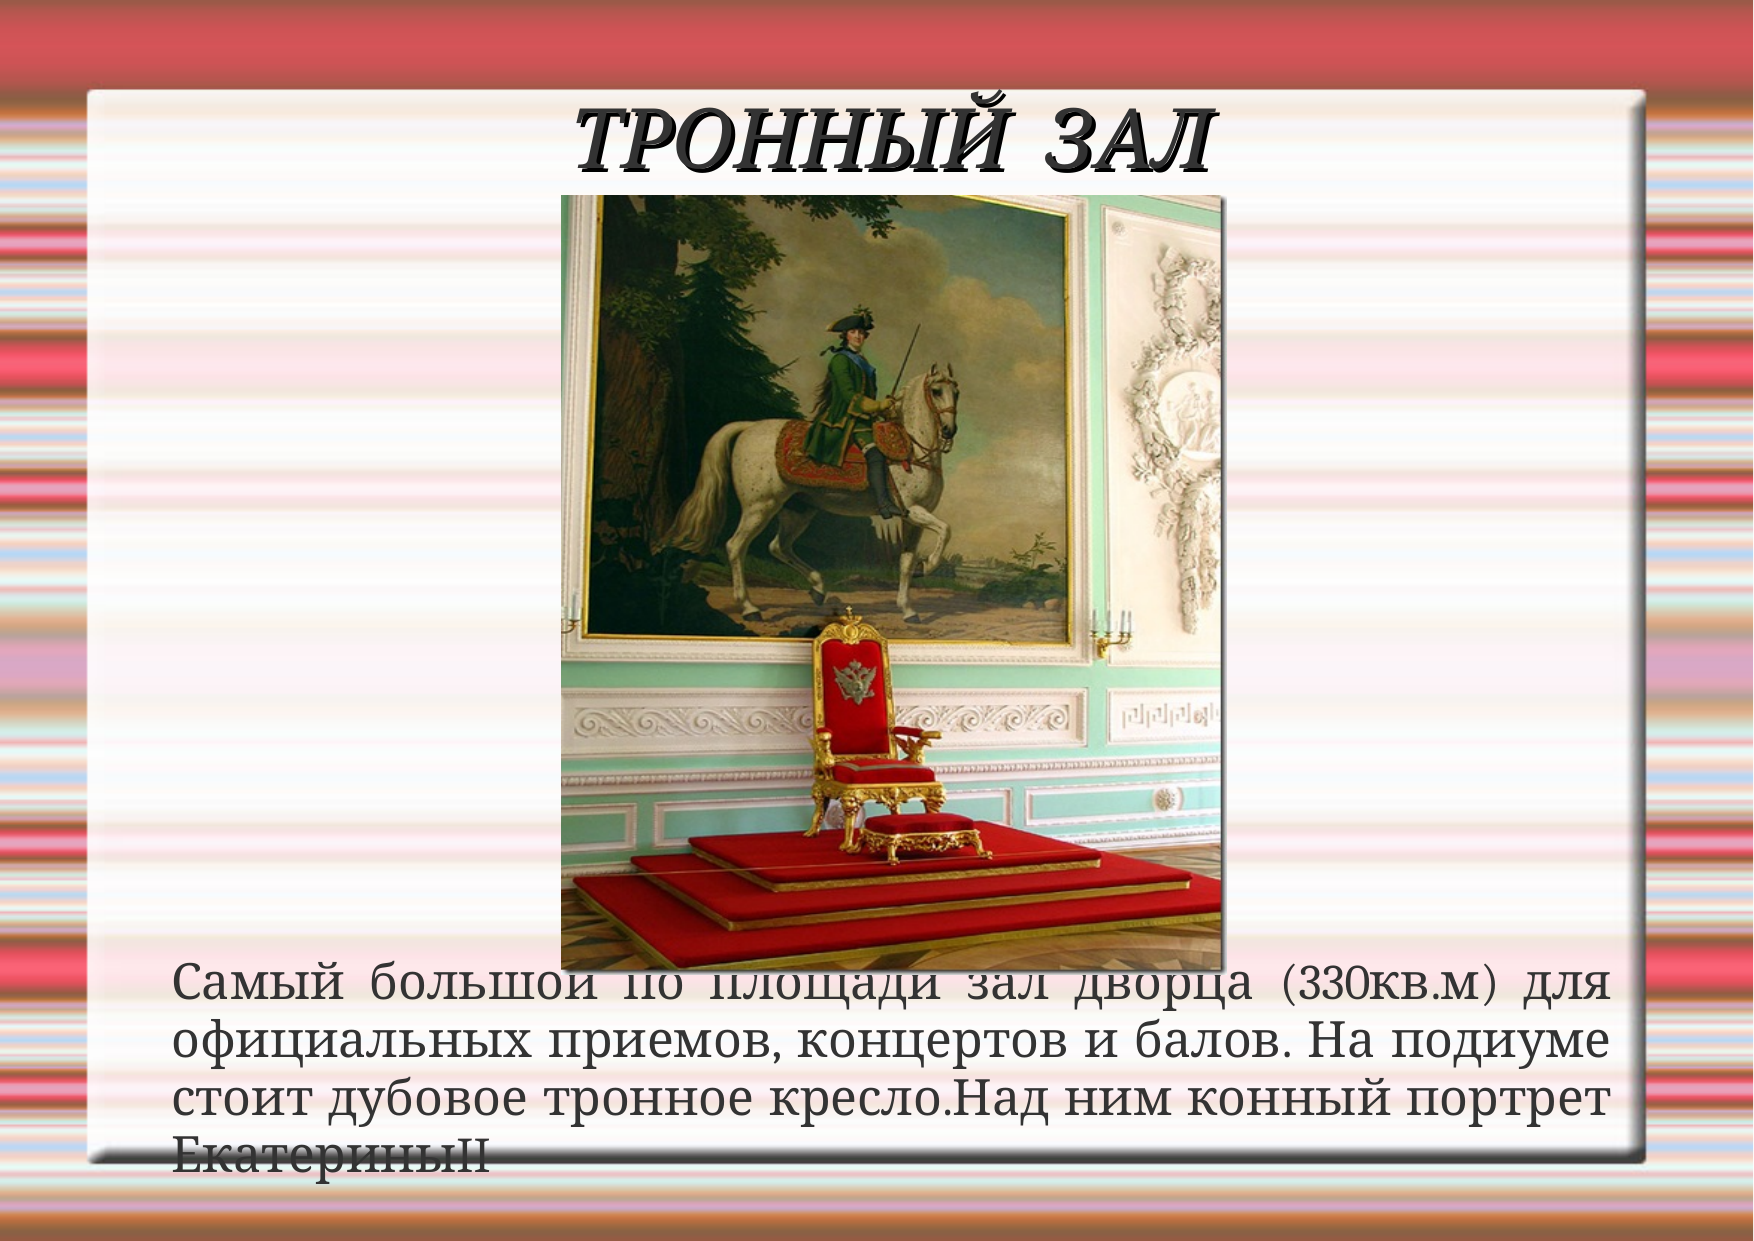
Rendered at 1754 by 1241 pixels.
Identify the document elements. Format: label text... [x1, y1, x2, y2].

picture [0, 0, 1754, 1241]
list ТРОННЫЙ ЗАЛ Самый большой по площади зал дворца (330кв.м) для официальных приемов, концертов и балов. На подиуме стоит дубовое тронное кресло.Над ним конный портрет ЕкатериныII [88, 93, 1612, 1241]
picture [561, 195, 1227, 975]
